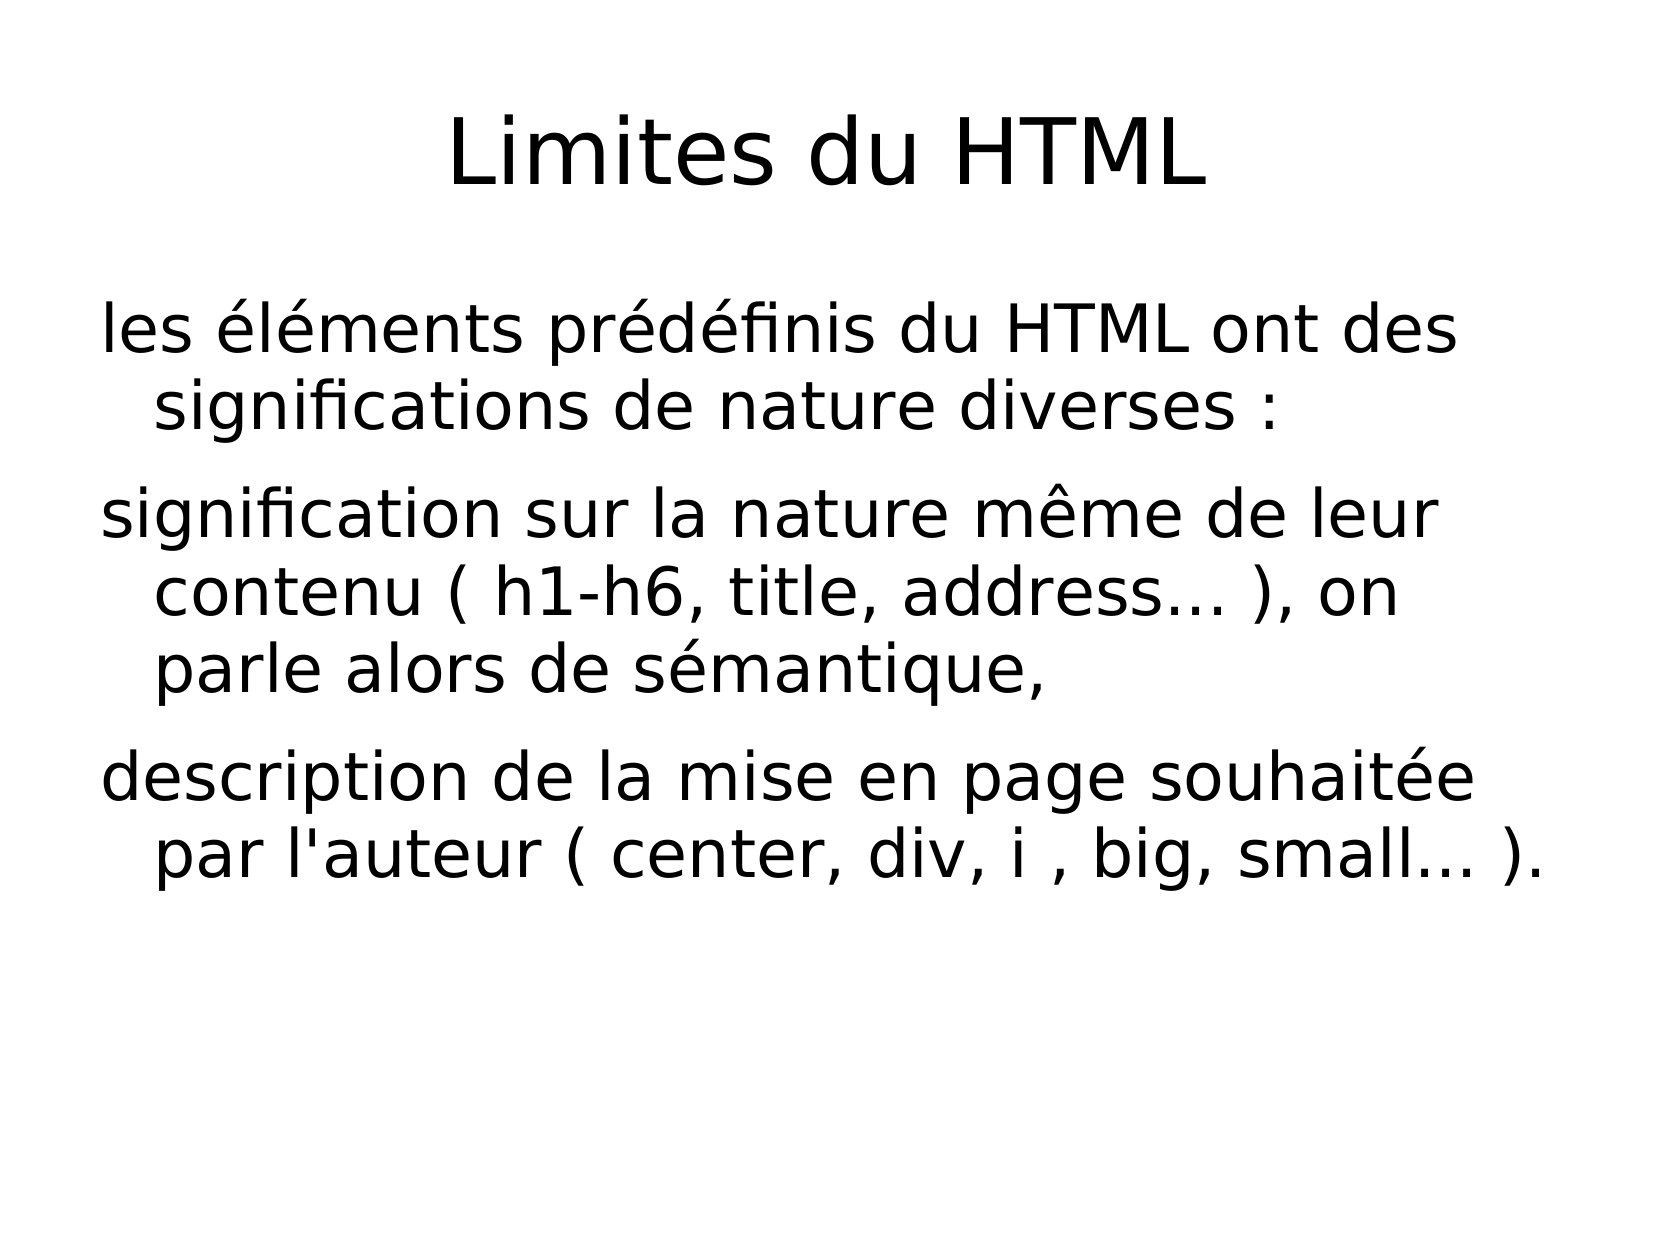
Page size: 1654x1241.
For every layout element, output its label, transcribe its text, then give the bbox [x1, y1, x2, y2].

title Limites du HTML [82, 49, 1571, 257]
list les éléments prédéfinis du HTML ont des significations de nature diverses : signification sur la nature même de leur contenu ( h1-h6, title, address... ), on parle alors de sémantique, description de la mise en page souhaitée par l'auteur ( center, div, i , big, small... ). [82, 290, 1571, 1109]
